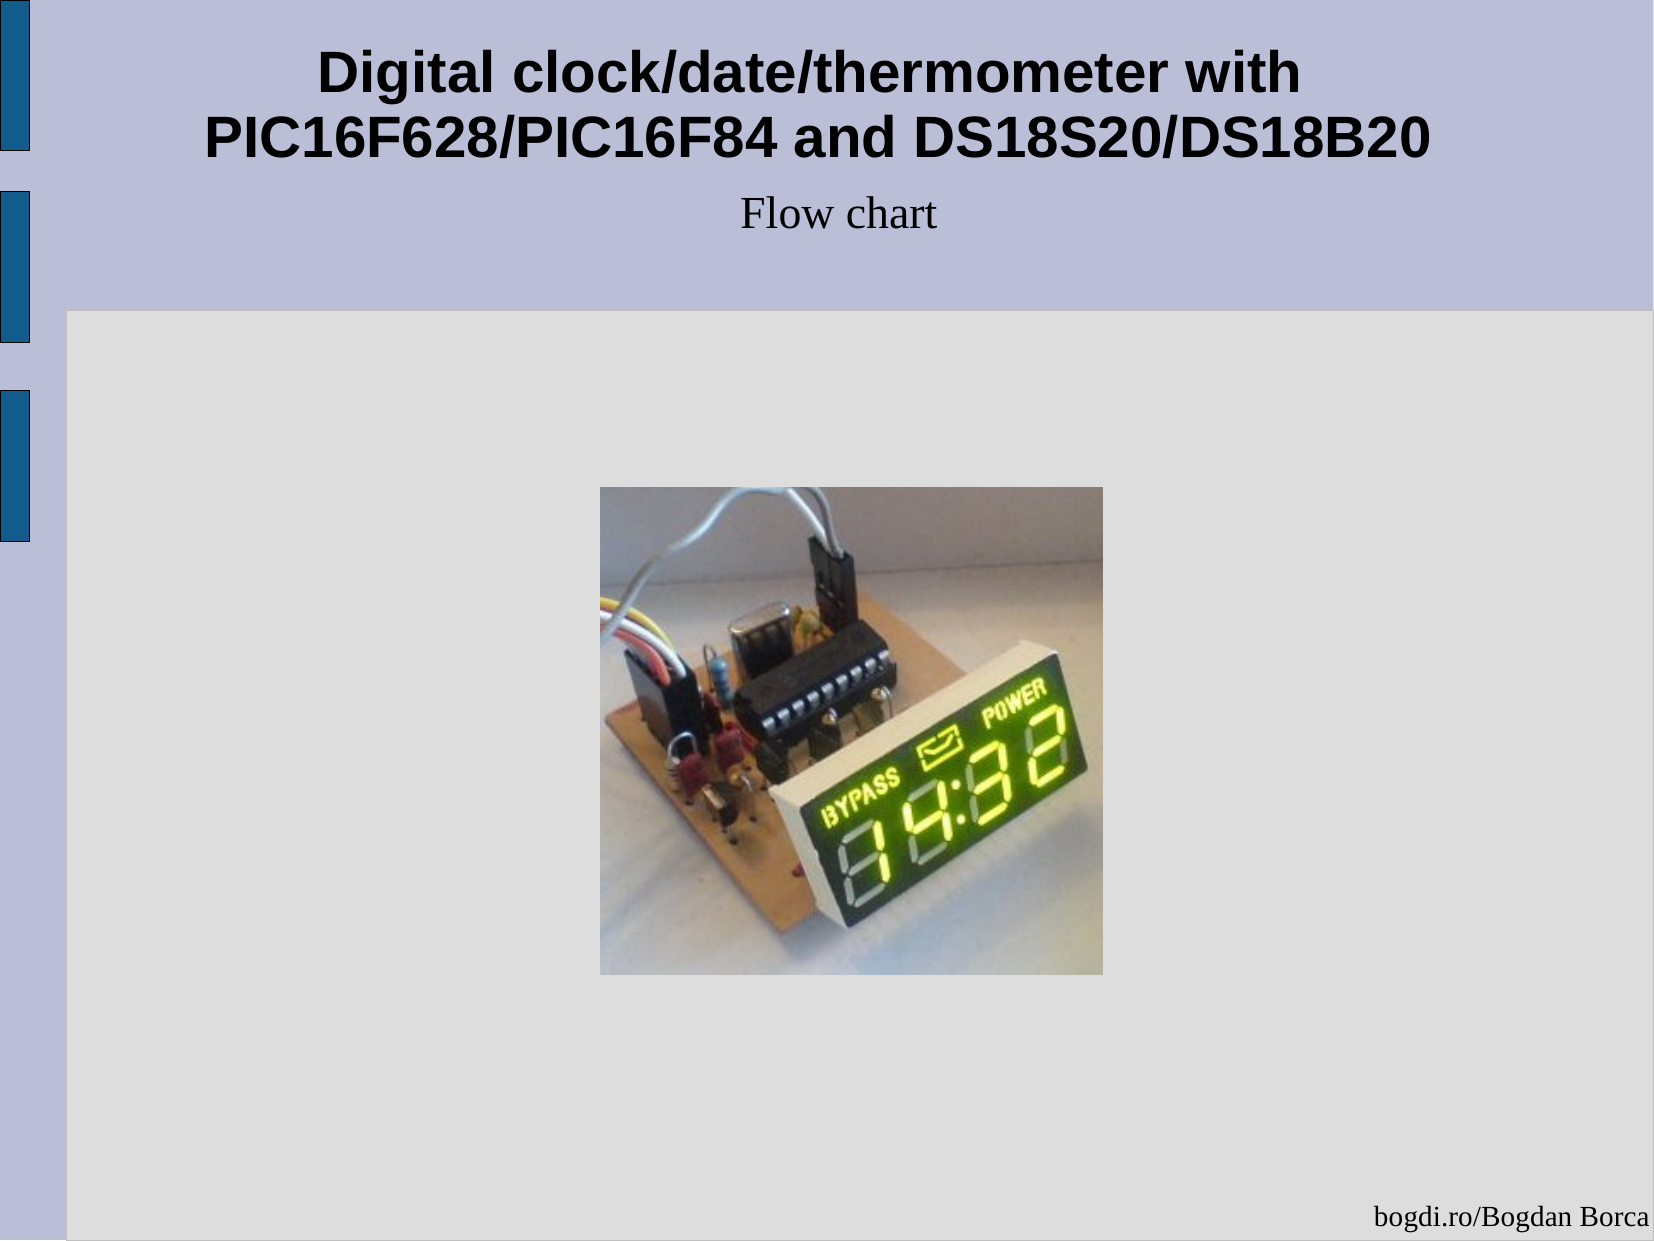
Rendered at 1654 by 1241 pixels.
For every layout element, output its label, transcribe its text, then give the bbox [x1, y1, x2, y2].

text_box Flow chart [740, 187, 938, 239]
text_box bogdi.ro/Bogdan Borca [1373, 1200, 1651, 1233]
picture [600, 487, 1103, 976]
title Digital clock/date/thermometer with PIC16F628/PIC16F84 and DS18S20/DS18B20 [112, 37, 1525, 172]
